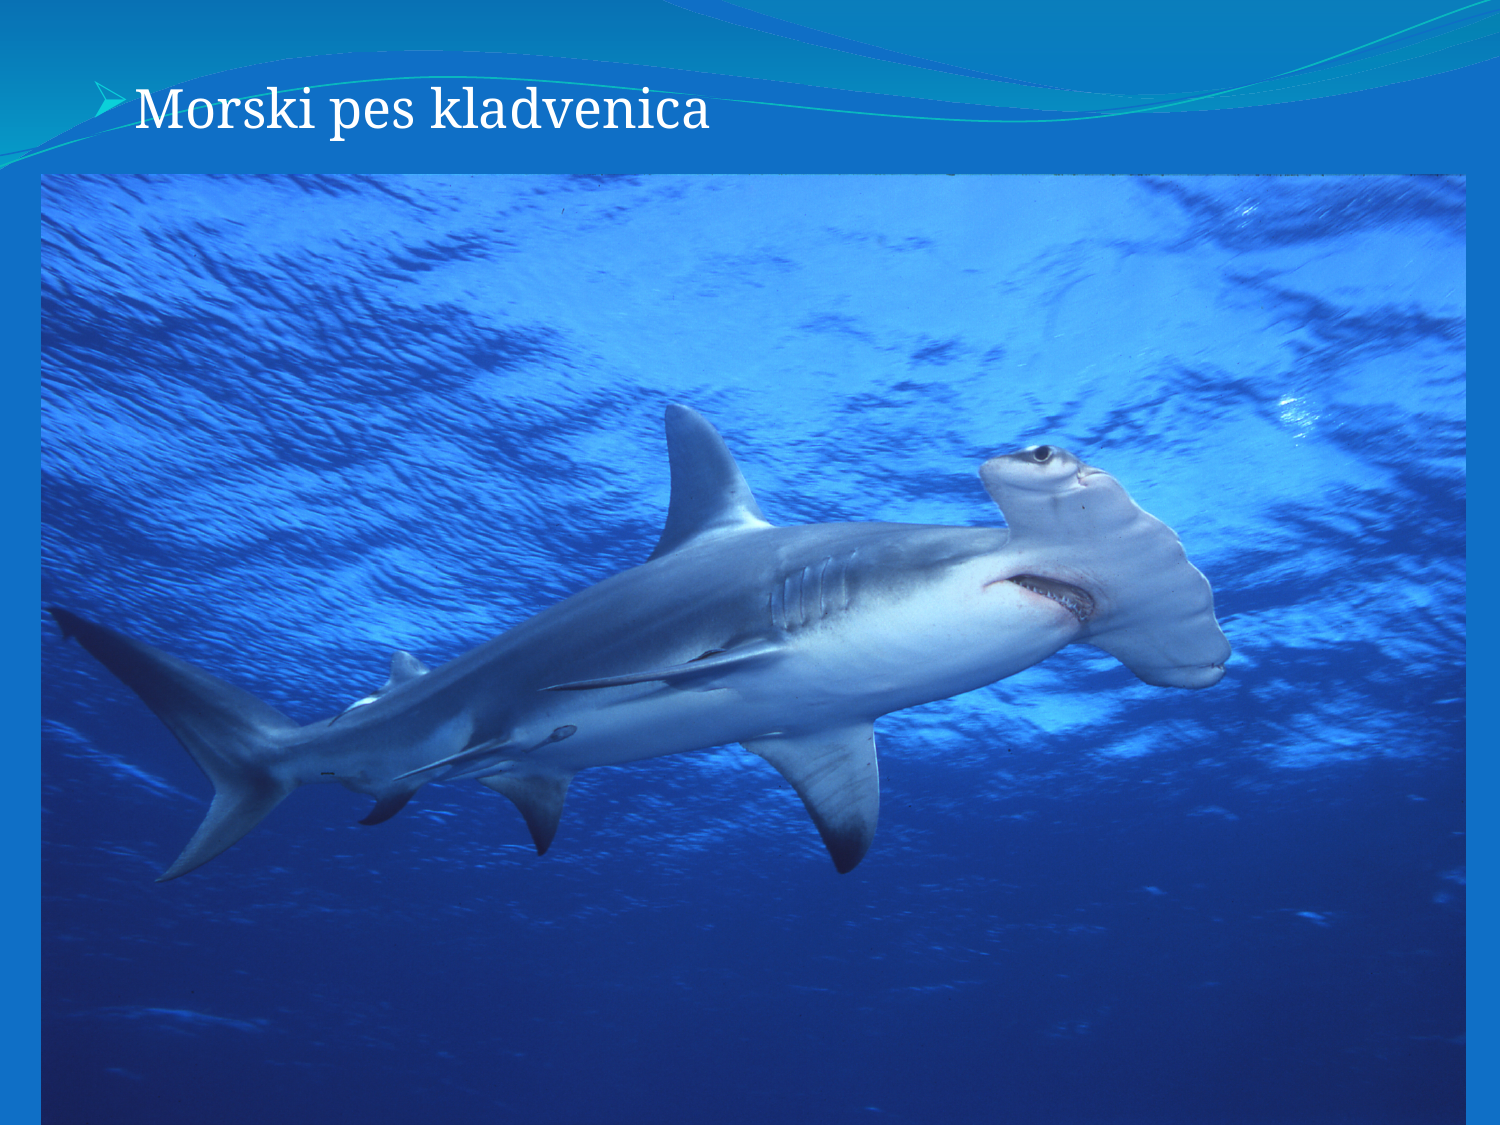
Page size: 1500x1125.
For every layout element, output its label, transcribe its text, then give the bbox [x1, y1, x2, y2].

picture [41, 174, 1466, 1125]
list Morski pes kladvenica [75, 66, 1425, 174]
